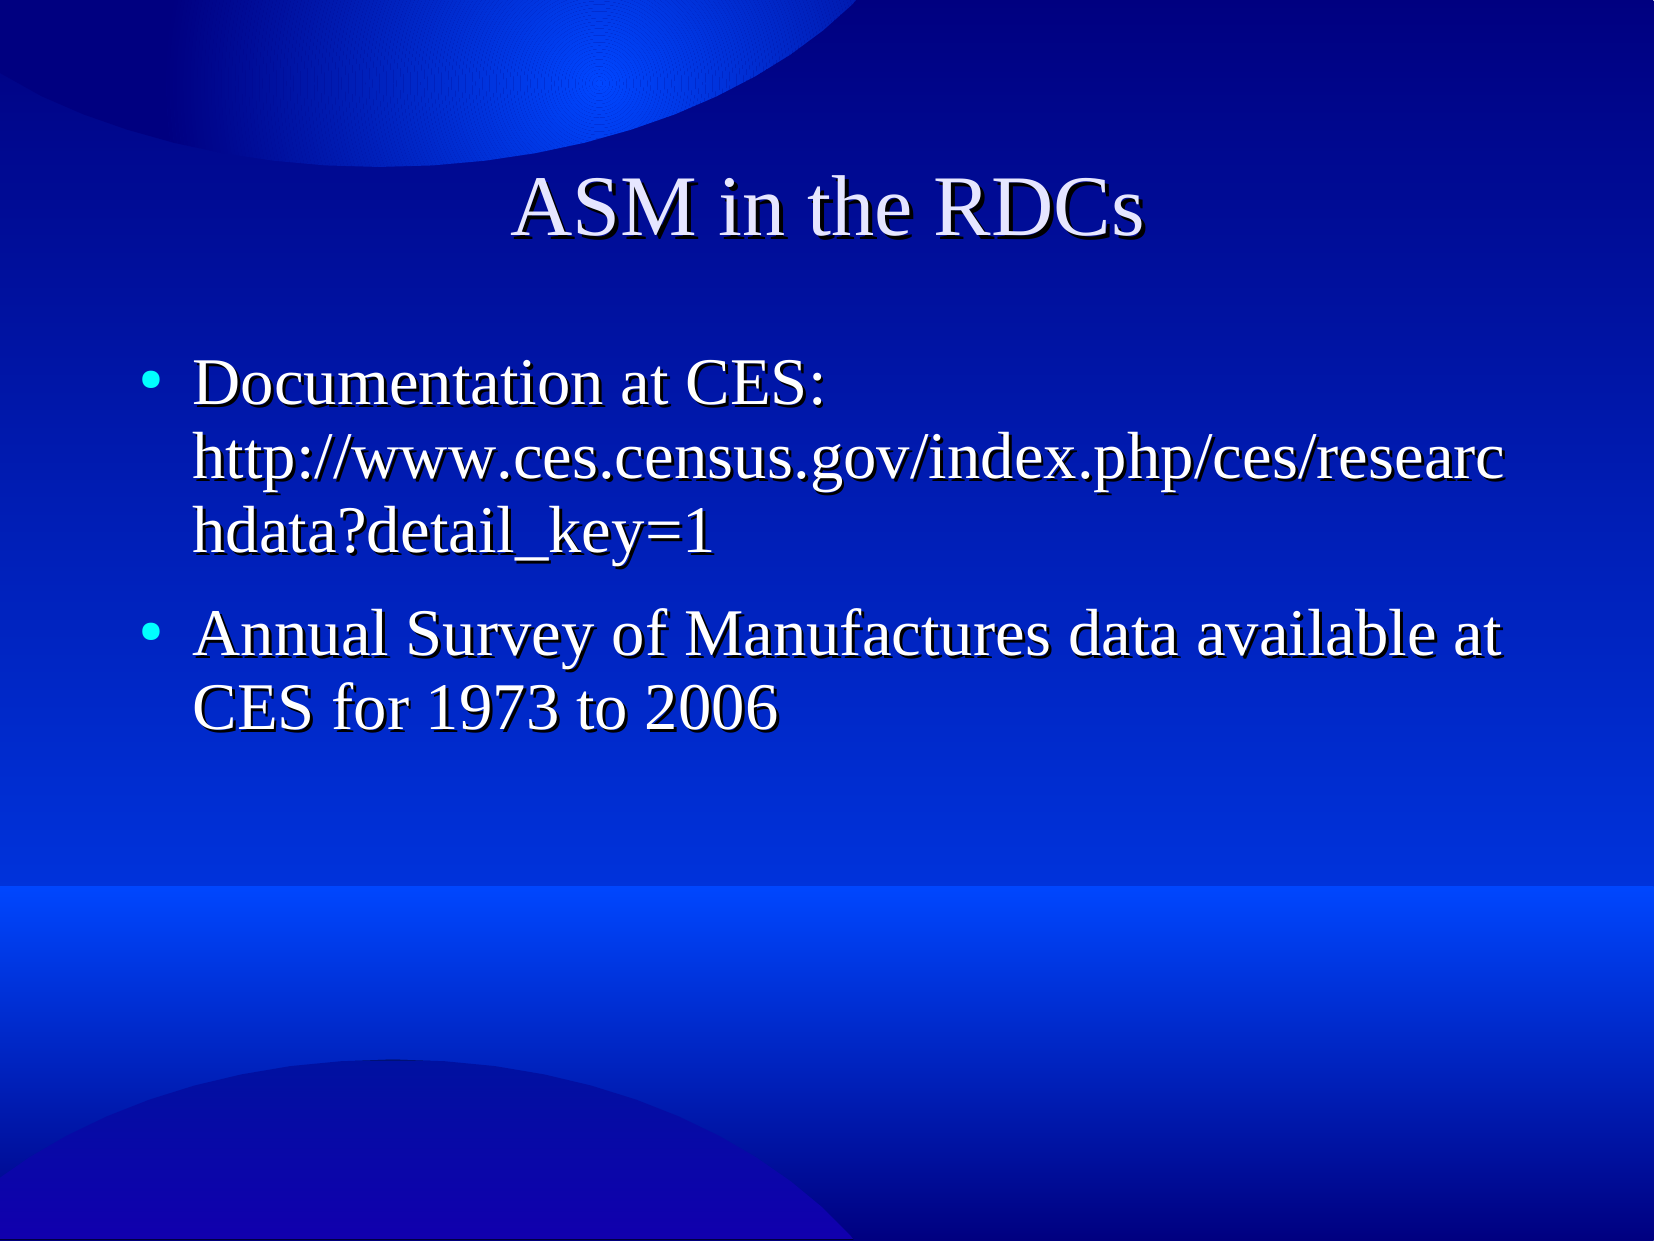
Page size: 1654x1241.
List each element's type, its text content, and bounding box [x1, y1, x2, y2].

title ASM in the RDCs [121, 102, 1534, 310]
list Documentation at CES: http://www.ces.census.gov/index.php/ces/researchdata?detail_key=1 Annual Survey of Manufactures data available at CES for 1973 to 2006 [121, 344, 1534, 1164]
